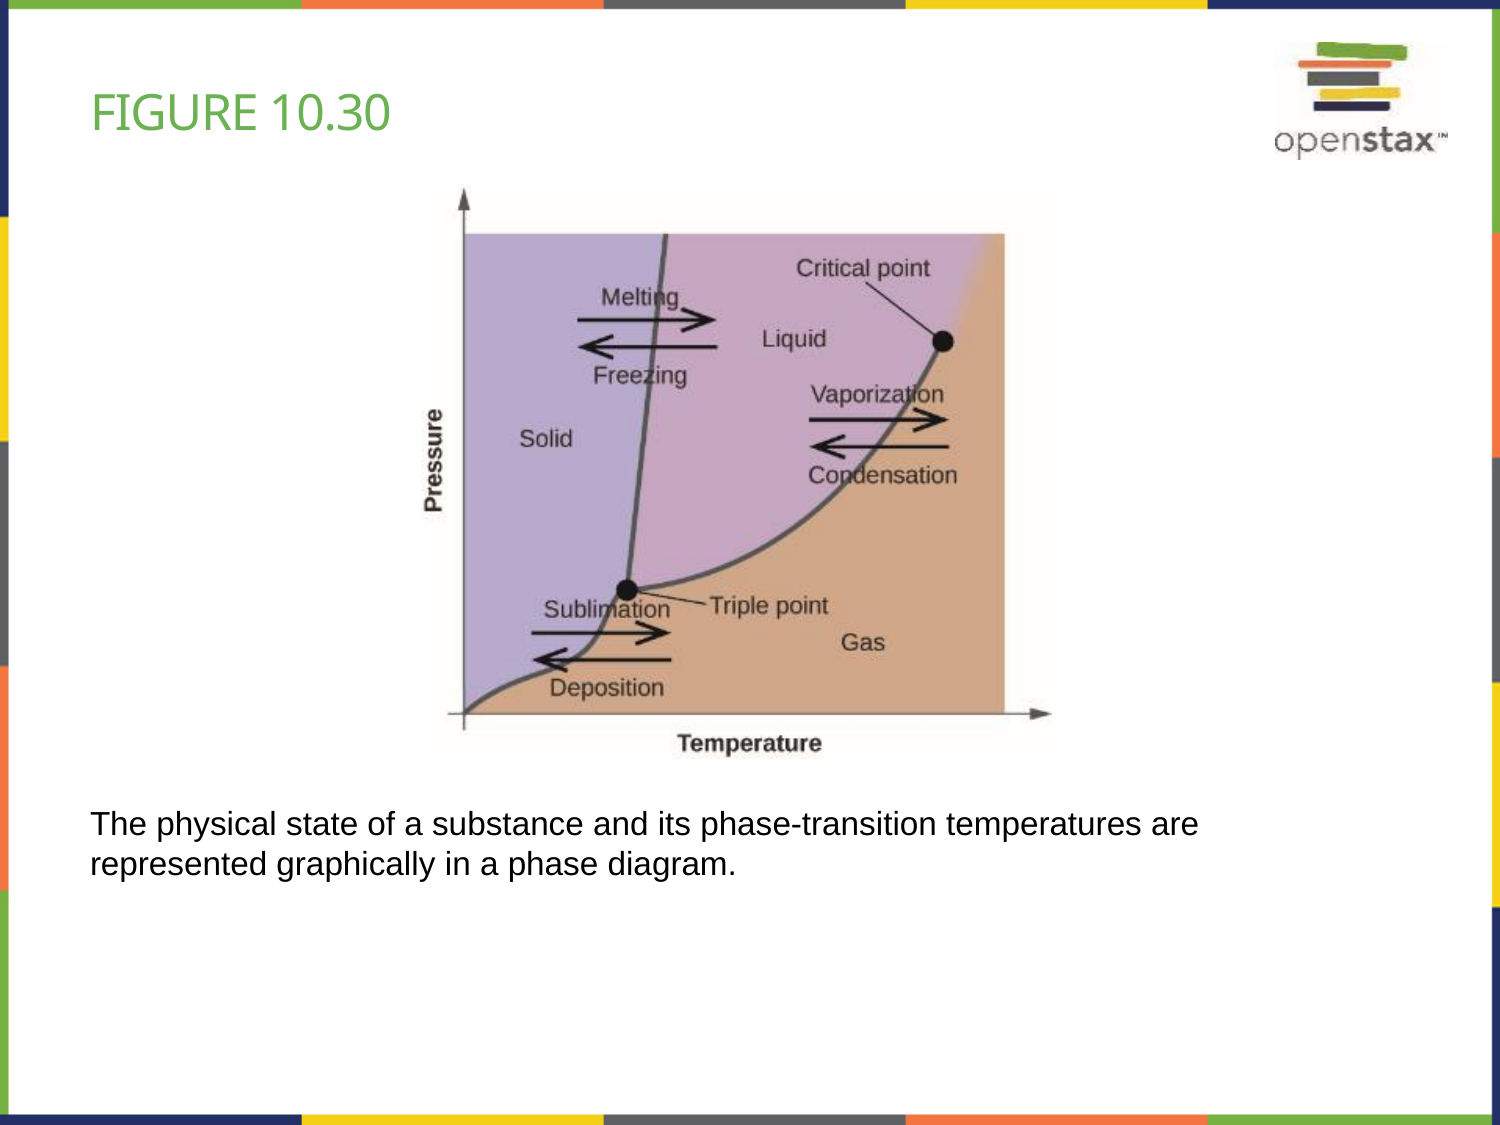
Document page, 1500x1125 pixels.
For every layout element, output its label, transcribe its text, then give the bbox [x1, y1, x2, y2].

title Figure 10.30 [75, 39, 1398, 148]
picture [0, 0, 1500, 1125]
list The physical state of a substance and its phase-transition temperatures are represented graphically in a phase diagram. [75, 794, 1398, 986]
